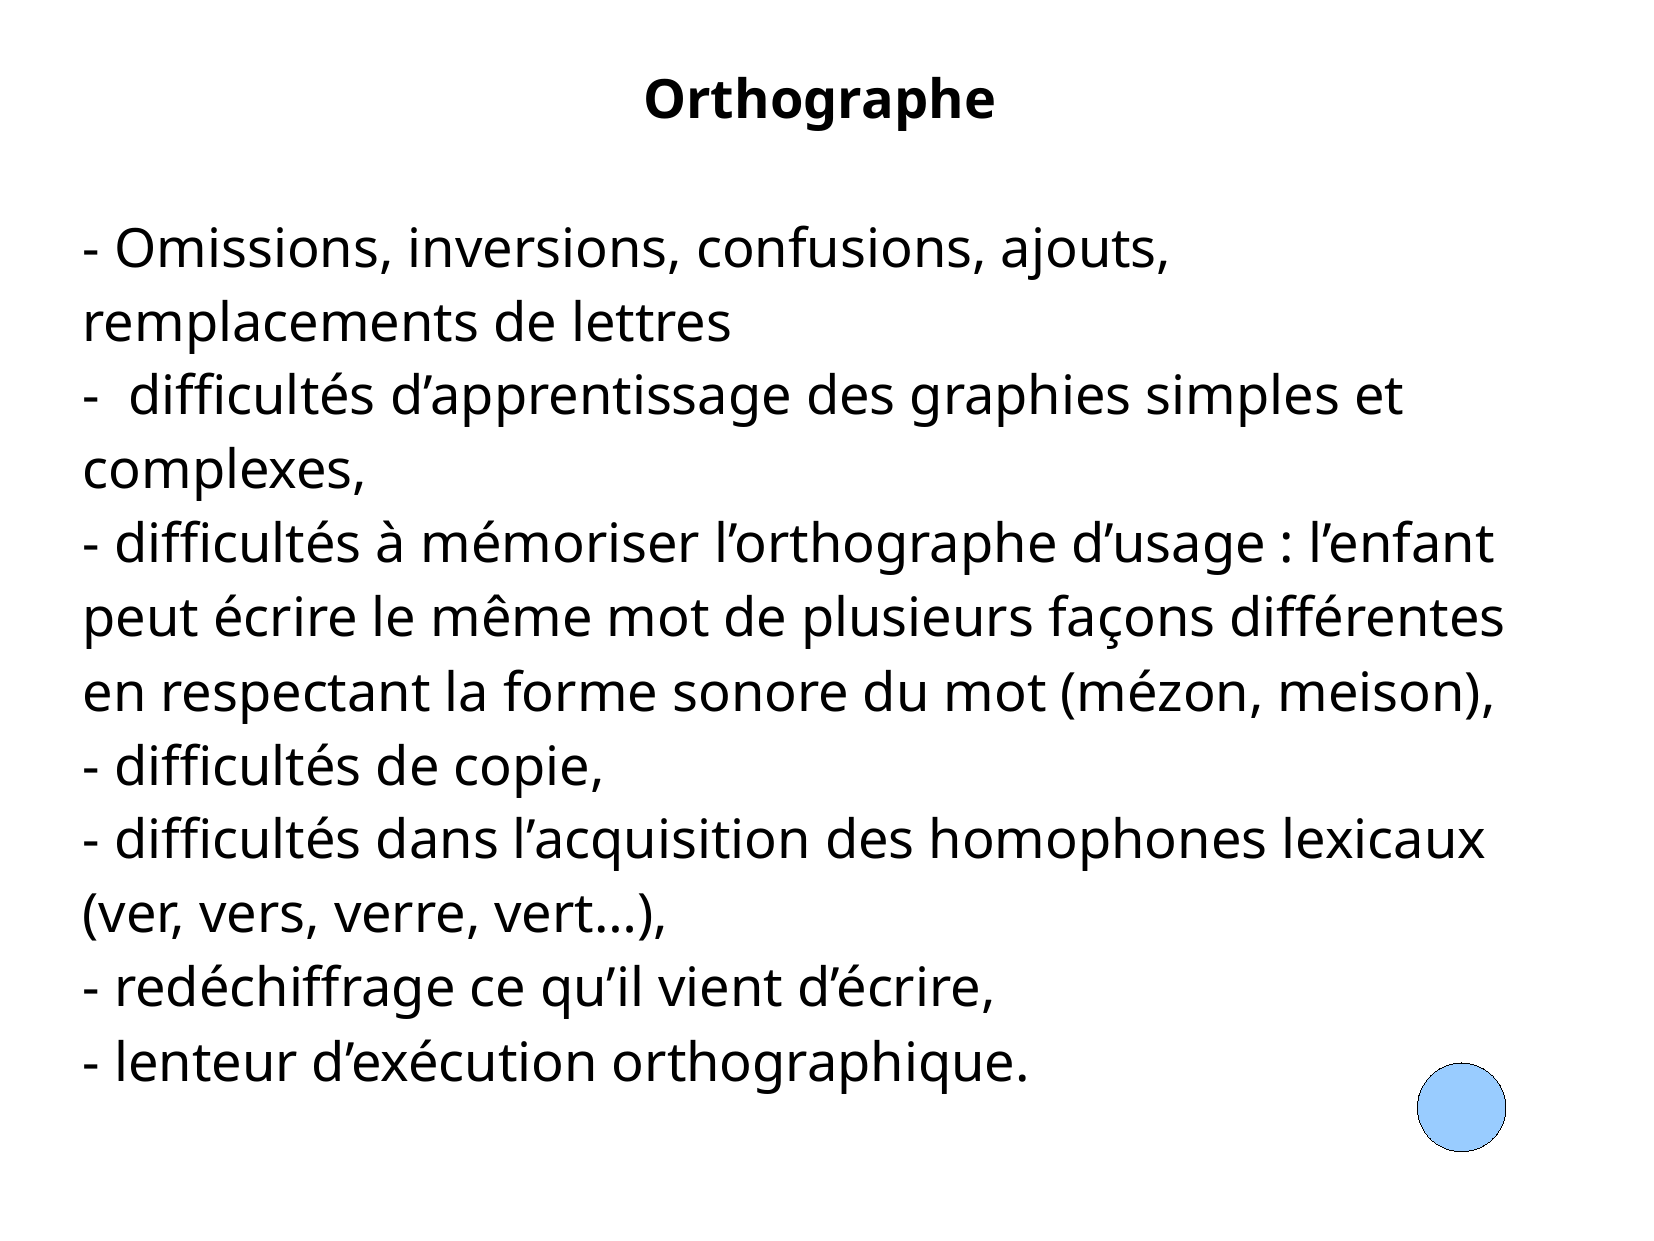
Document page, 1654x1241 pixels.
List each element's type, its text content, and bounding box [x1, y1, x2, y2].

text_box [1417, 1062, 1506, 1152]
subtitle Orthographe - Omissions, inversions, confusions, ajouts, remplacements de lettres - difficultés d’apprentissage des graphies simples et complexes, - difficultés à mémoriser l’orthographe d’usage : l’enfant peut écrire le même mot de plusieurs façons différentes en respectant la forme sonore du mot (mézon, meison), - difficultés de copie, - difficultés dans l’acquisition des homophones lexicaux (ver, vers, verre, vert…), - redéchiffrage ce qu’il vient d’écrire, - lenteur d’exécution orthographique. [82, 49, 1571, 1109]
